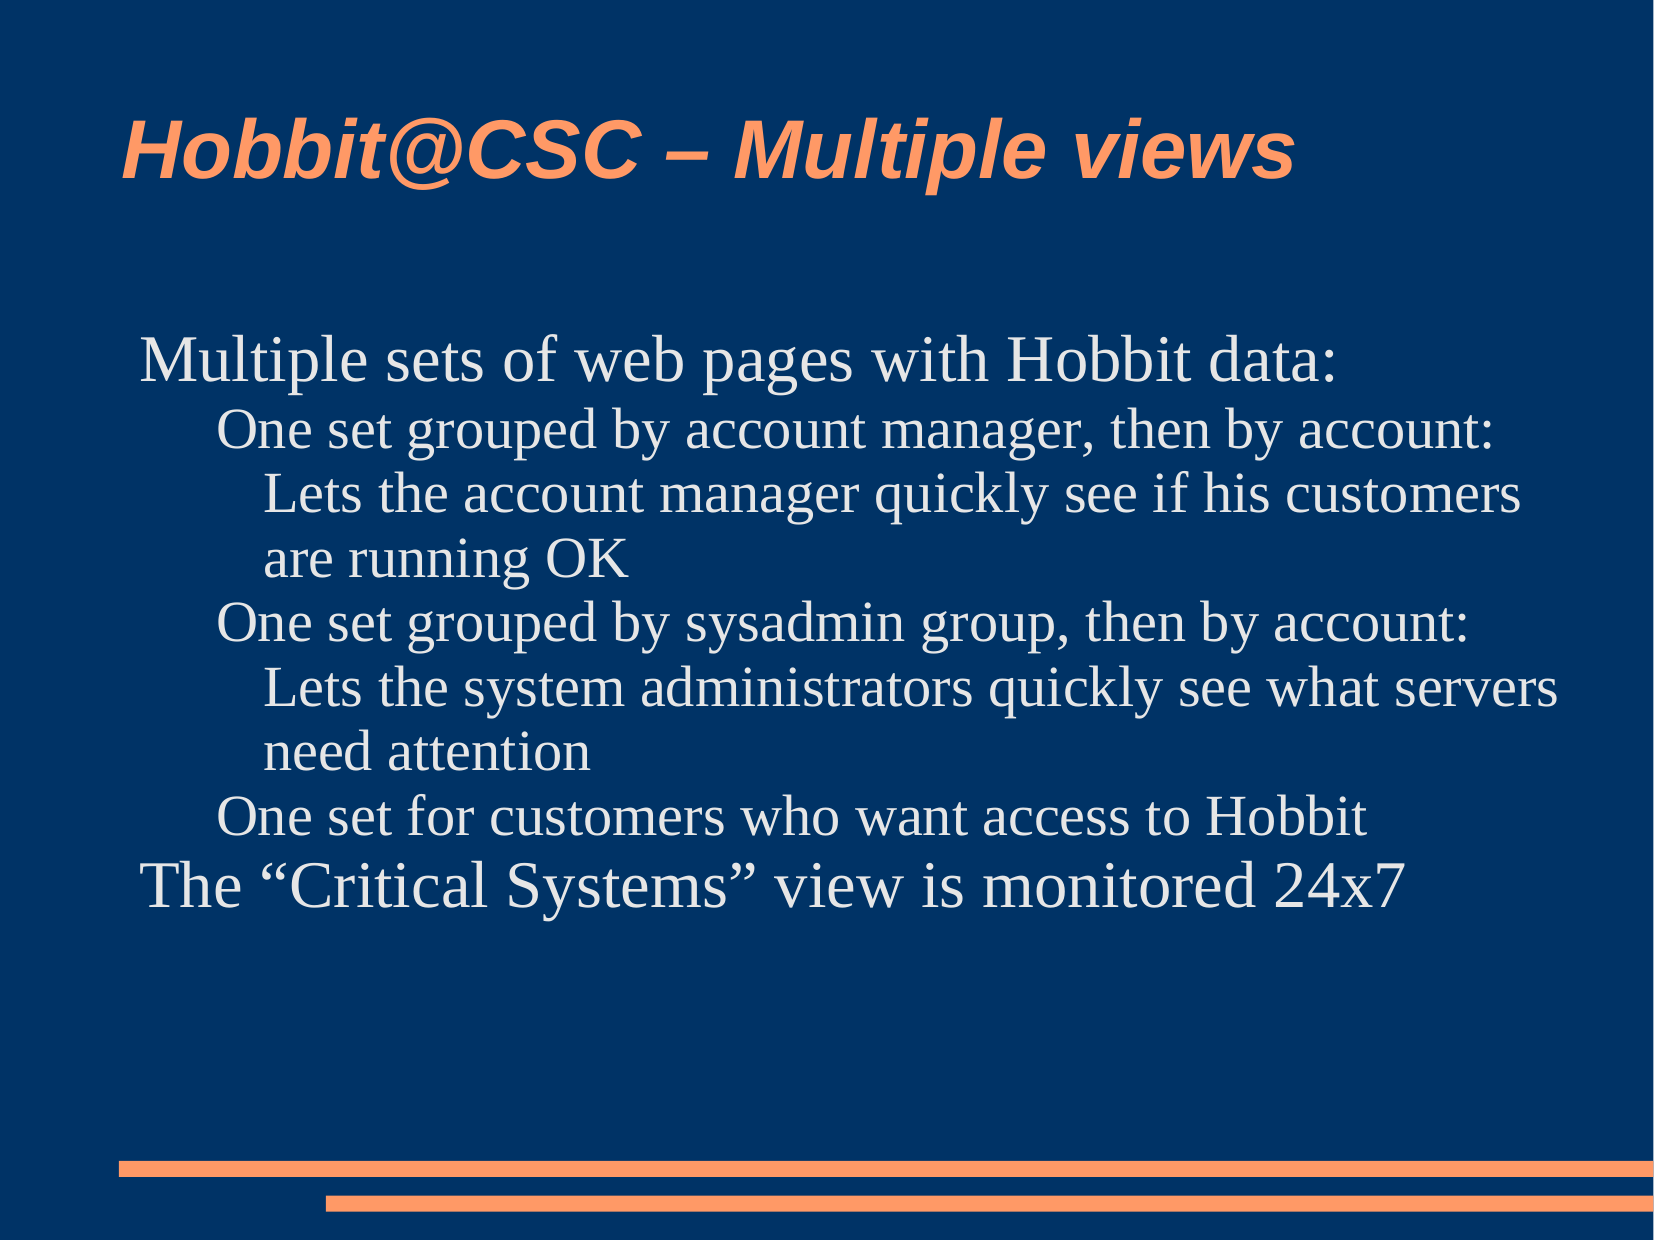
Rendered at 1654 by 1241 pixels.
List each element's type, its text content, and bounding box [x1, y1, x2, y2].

title Hobbit@CSC – Multiple views [121, 46, 1534, 254]
list Multiple sets of web pages with Hobbit data: One set grouped by account manager, then by account: Lets the account manager quickly see if his customers are running OK One set grouped by sysadmin group, then by account: Lets the system administrators quickly see what servers need attention One set for customers who want access to Hobbit The “Critical Systems” view is monitored 24x7 [121, 322, 1561, 1133]
